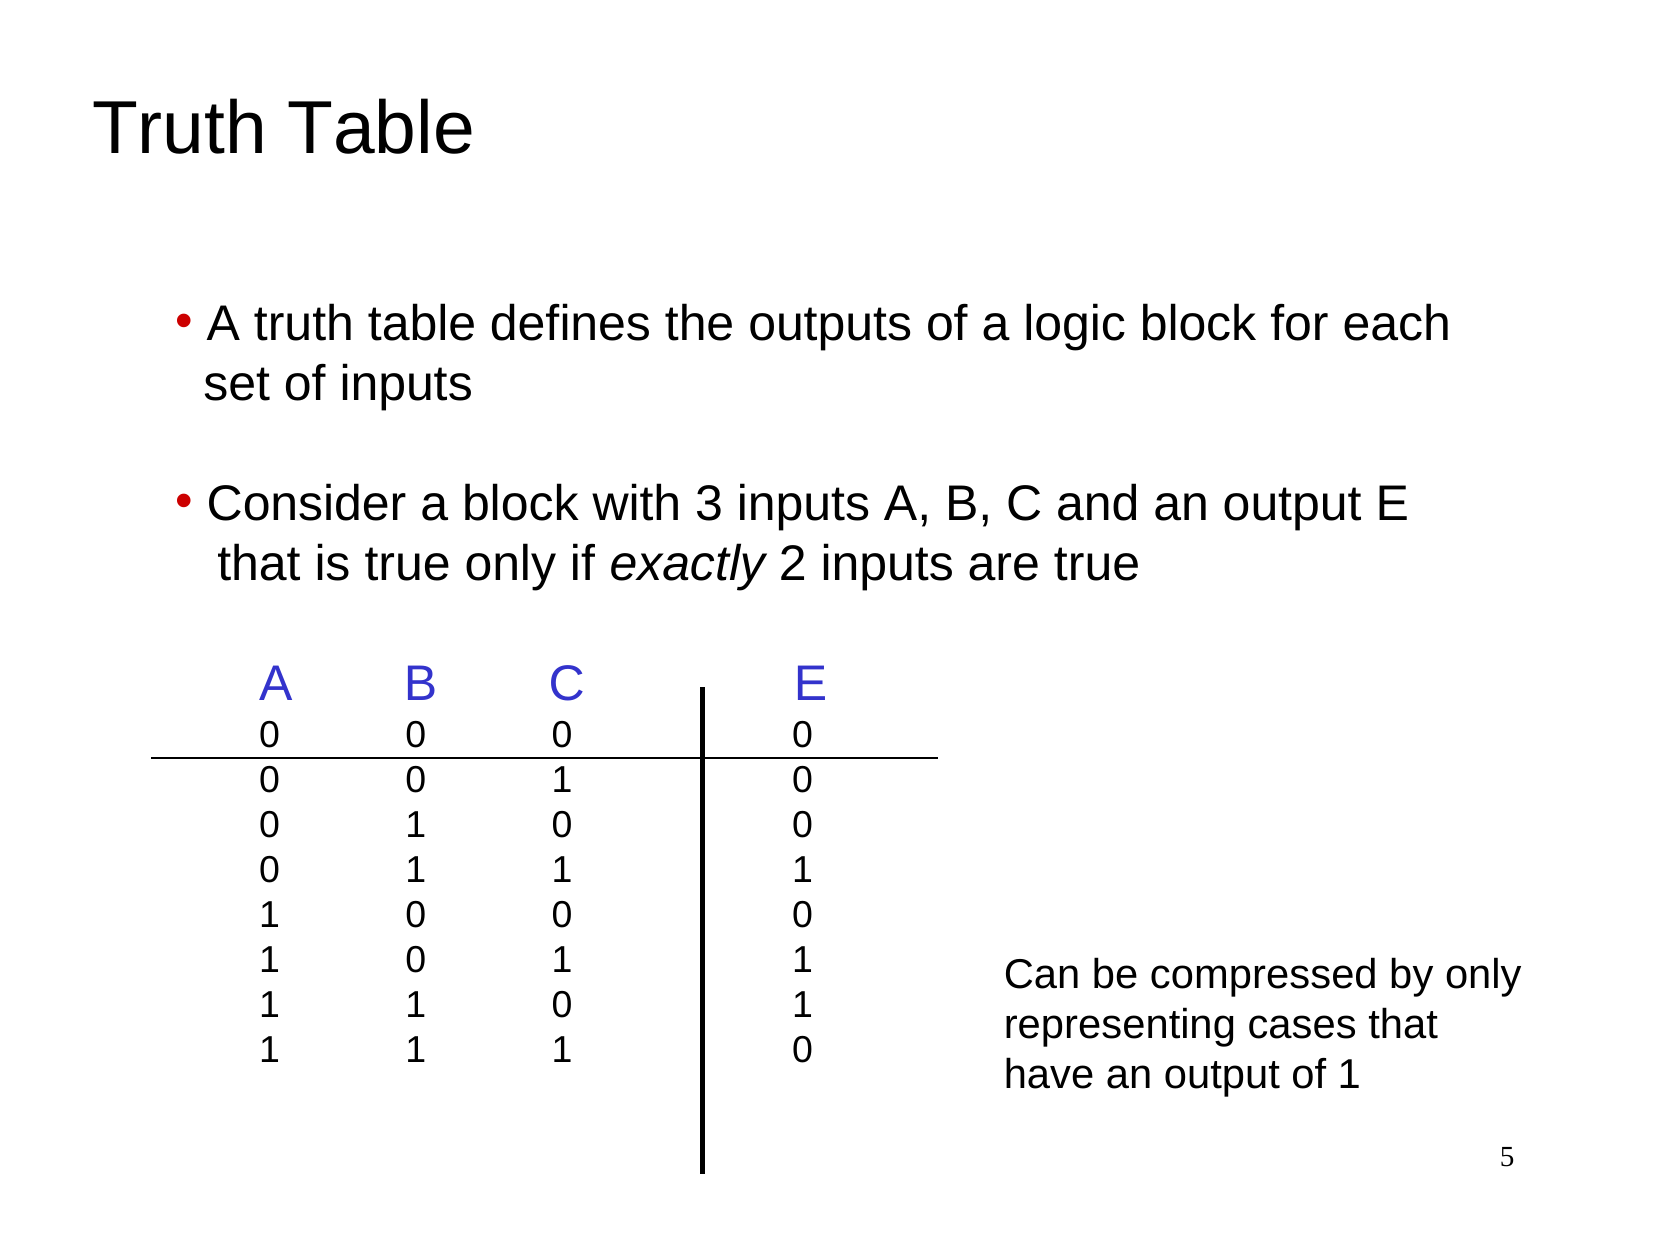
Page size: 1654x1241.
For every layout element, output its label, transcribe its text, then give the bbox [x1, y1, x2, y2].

text_box Truth Table [77, 71, 491, 177]
text_box <number> [1184, 1129, 1530, 1213]
text_box A truth table defines the outputs of a logic block for each set of inputs Consider a block with 3 inputs A, B, C and an output E that is true only if exactly 2 inputs are true A B C E 0 0 0 0 0 0 1 0 0 1 0 0 0 1 1 1 1 0 0 0 1 0 1 1 1 1 0 1 1 1 1 0 [160, 282, 1468, 1079]
text_box Can be compressed by only representing cases that have an output of 1 [988, 938, 1537, 1105]
text_box A truth table defines the outputs of a logic block for each set of inputs Consider a block with 3 inputs A, B, C and an output E that is true only if exactly 2 inputs are true A B C E 0 0 0 0 0 0 1 0 0 1 0 0 0 1 1 1 1 0 0 0 1 0 1 1 1 1 0 1 1 1 1 0 [160, 759, 700, 1079]
